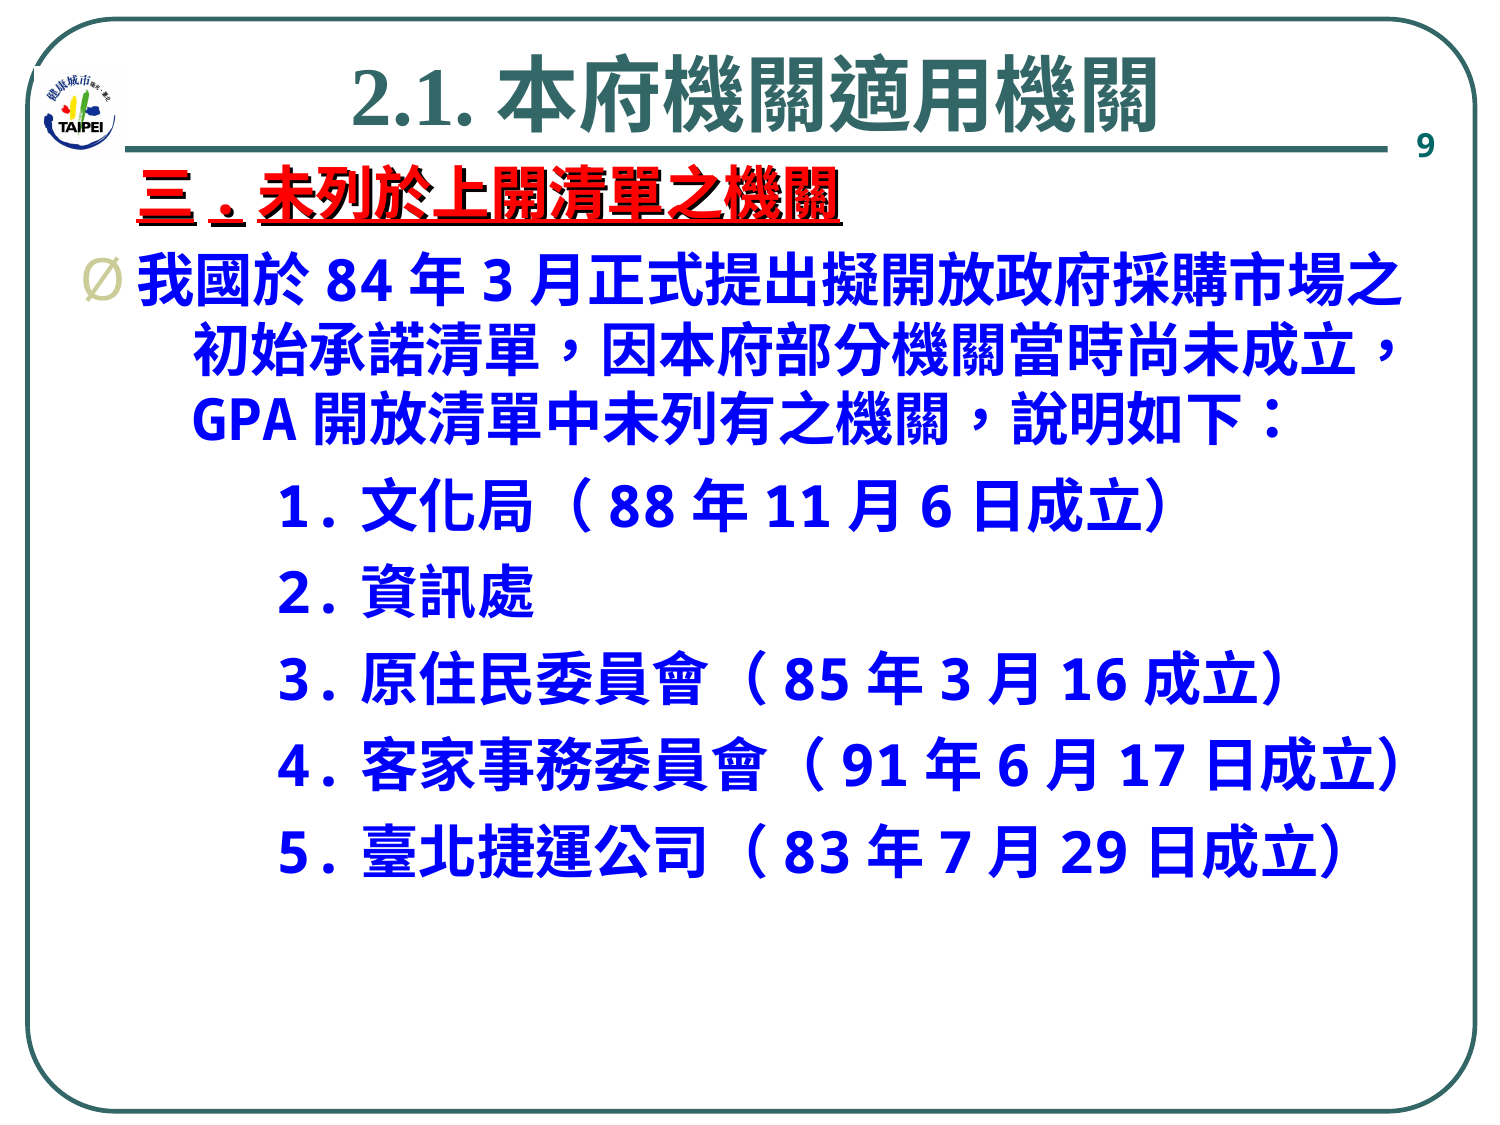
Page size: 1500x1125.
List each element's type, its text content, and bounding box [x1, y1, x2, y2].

list 三.未列於上開清單之機關 我國於84年3月正式提出擬開放政府採購市場之初始承諾清單，因本府部分機關當時尚未成立，GPA開放清單中未列有之機關，說明如下： 1.文化局（88年11月6日成立） 2.資訊處 3.原住民委員會（85年3月16成立） 4.客家事務委員會（91年6月17日成立） 5.臺北捷運公司（83年7月29日成立） [64, 148, 1459, 1047]
title 2.1.本府機關適用機關 [125, 31, 1388, 148]
